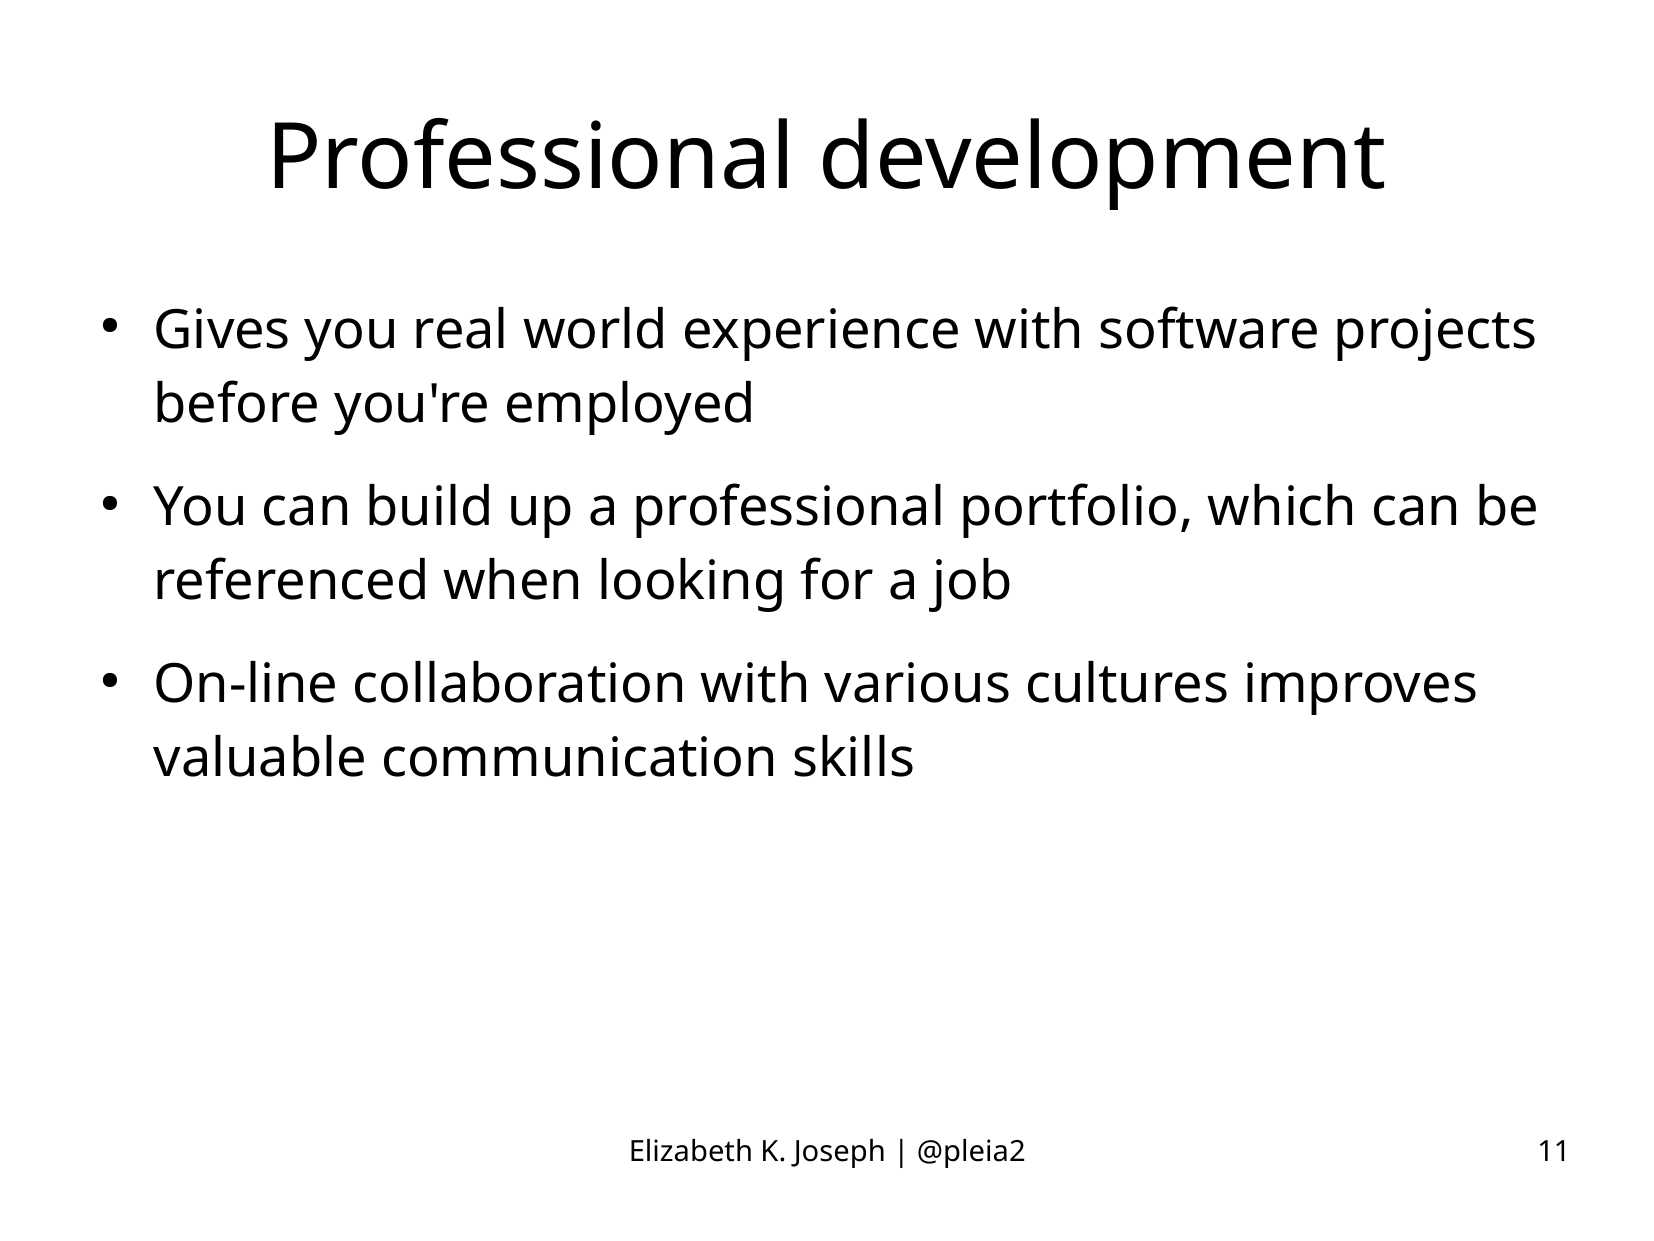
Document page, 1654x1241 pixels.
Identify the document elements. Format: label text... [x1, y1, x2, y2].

list Gives you real world experience with software projects before you're employed You can build up a professional portfolio, which can be referenced when looking for a job On-line collaboration with various cultures improves valuable communication skills [82, 290, 1571, 1010]
title Professional development [82, 49, 1571, 257]
